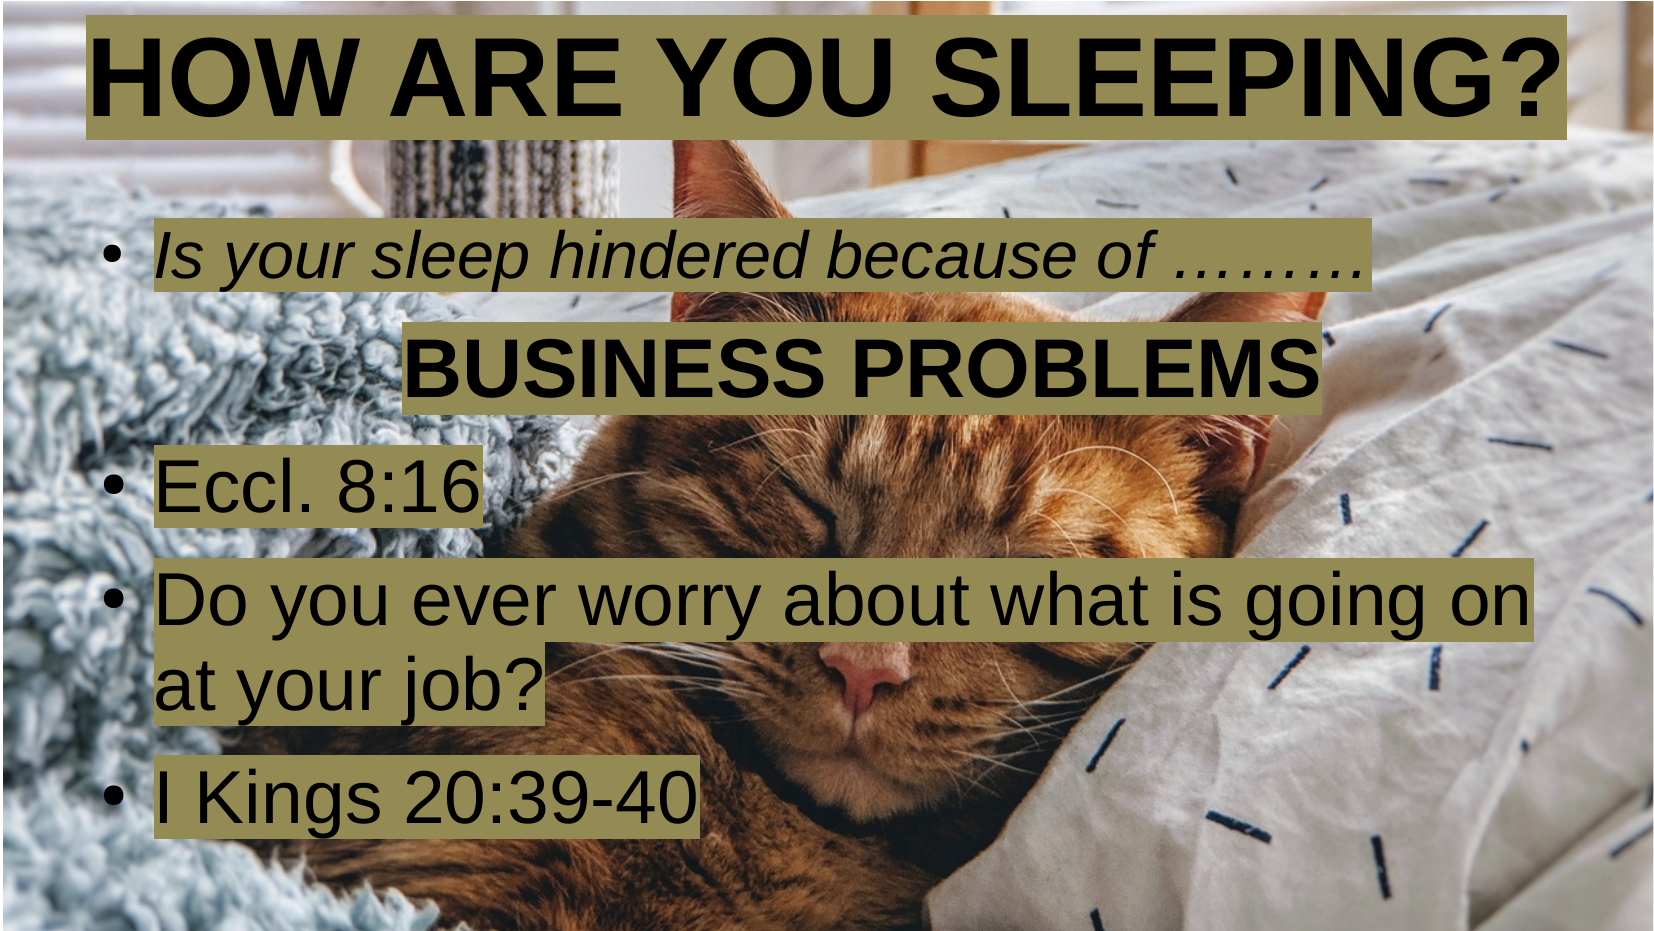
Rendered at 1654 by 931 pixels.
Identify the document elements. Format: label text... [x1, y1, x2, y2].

title HOW ARE YOU SLEEPING? [82, 0, 1571, 156]
list Is your sleep hindered because of ……… BUSINESS PROBLEMS Eccl. 8:16 Do you ever worry about what is going on at your job? I Kings 20:39-40 [82, 217, 1571, 886]
picture [3, 1, 1654, 931]
